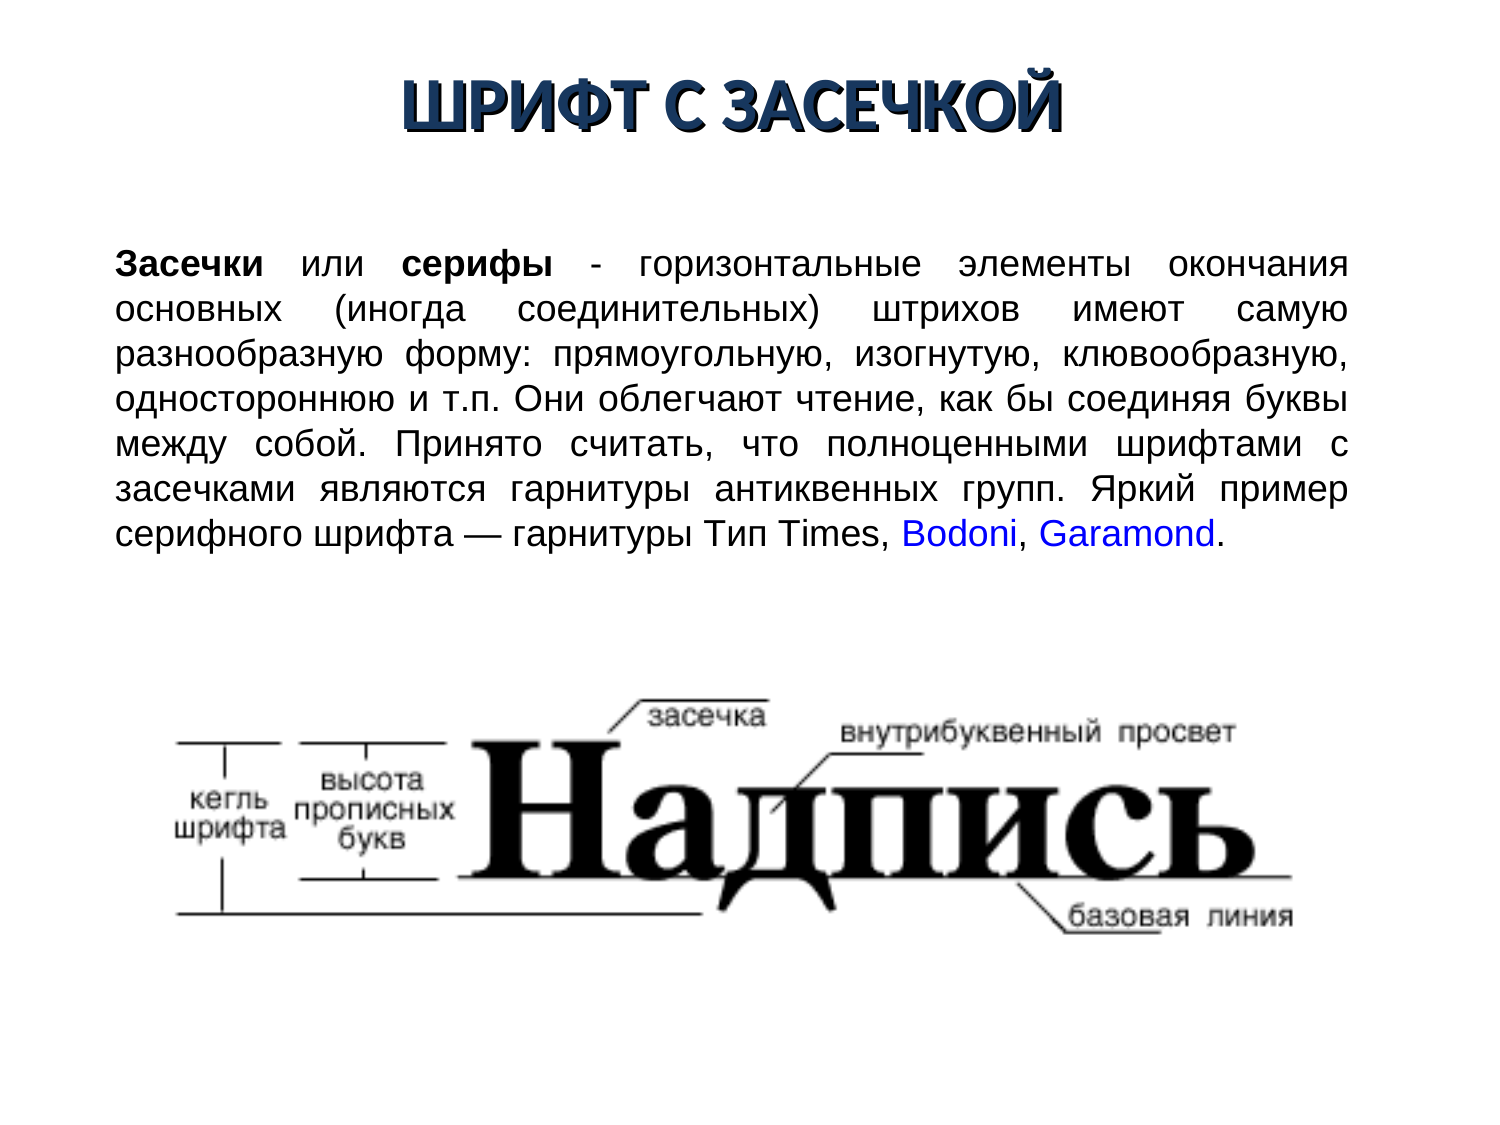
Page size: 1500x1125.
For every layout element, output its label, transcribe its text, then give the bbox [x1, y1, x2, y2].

picture [171, 692, 1317, 959]
text_box Засечки или серифы - горизонтальные элементы окончания основных (иногда соединительных) штрихов имеют самую разнообразную форму: прямоугольную, изогнутую, клювообразную, одностороннюю и т.п. Они облегчают чтение, как бы соединяя буквы между собой. Принято считать, что полноценными шрифтами с засечками являются гарнитуры антиквенных групп. Яркий пример серифного шрифта — гарнитуры Тип Times, Bodoni, Garamond. [100, 231, 1365, 631]
text_box ШРИФТ С ЗАСЕЧКОЙ [385, 46, 1080, 153]
